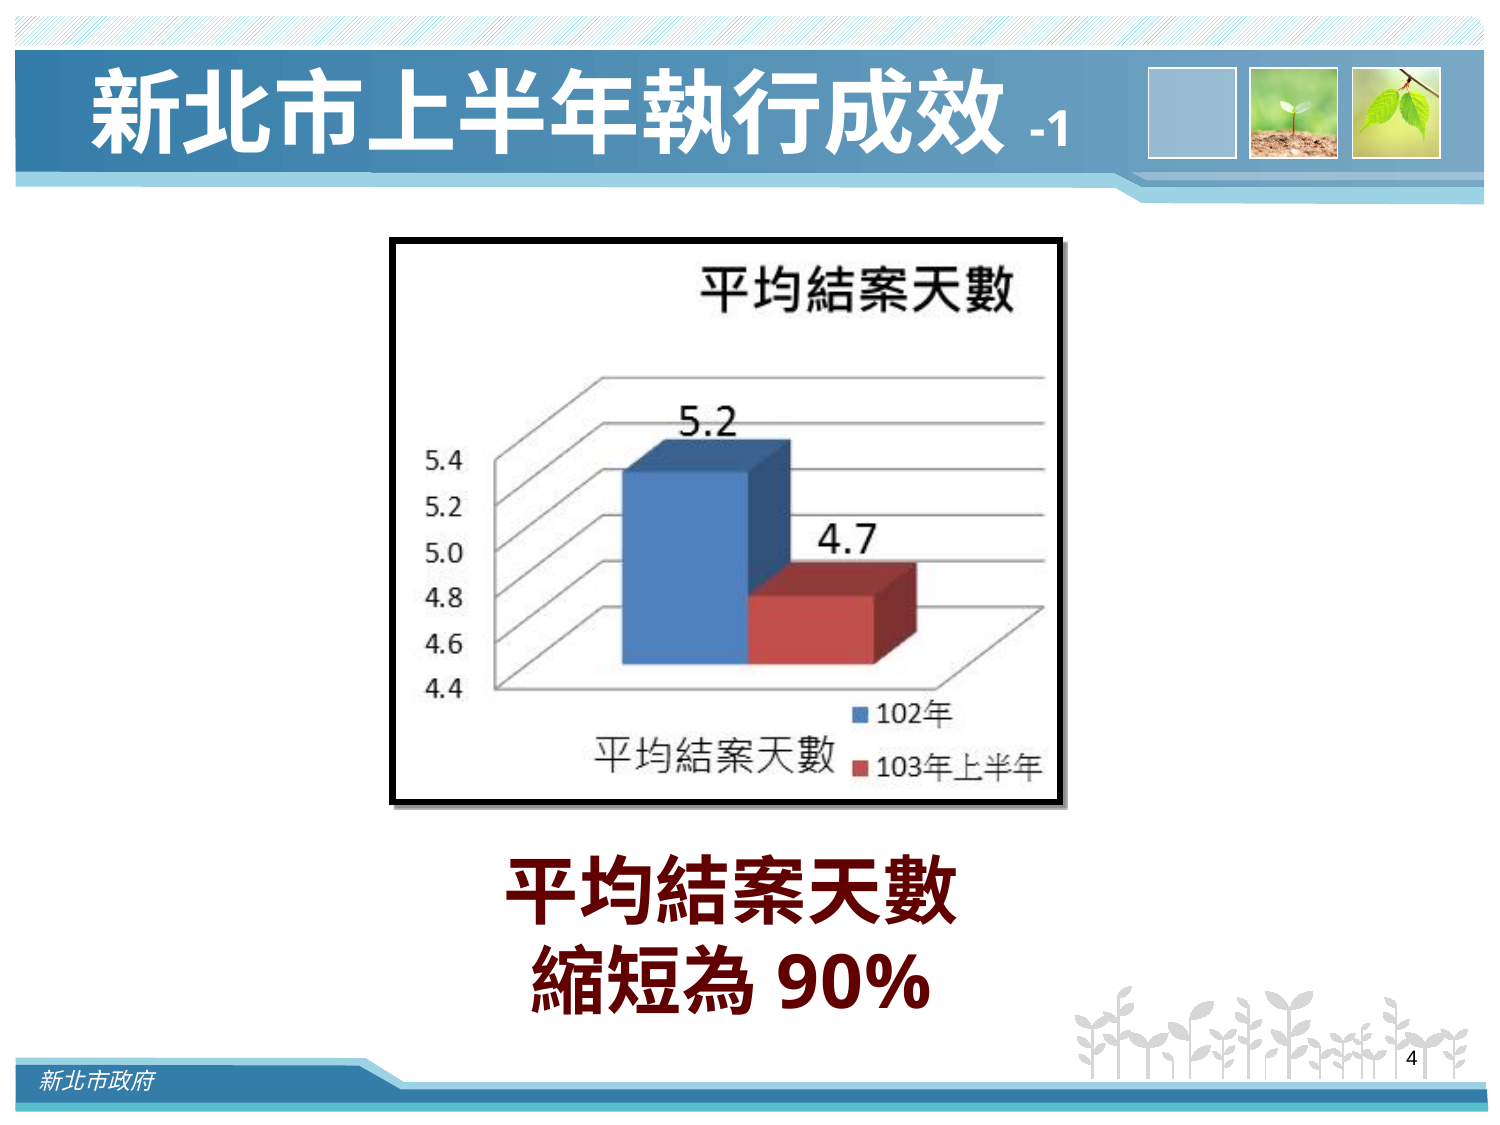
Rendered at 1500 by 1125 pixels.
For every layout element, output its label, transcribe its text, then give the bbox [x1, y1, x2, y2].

slide_number <編號> [1167, 1037, 1433, 1085]
picture [1251, 69, 1337, 157]
text_box 平均結案天數縮短為90% [464, 836, 999, 1032]
title 新北市上半年執行成效-1 [75, 39, 1138, 182]
picture [395, 243, 1058, 799]
picture [1353, 69, 1439, 157]
